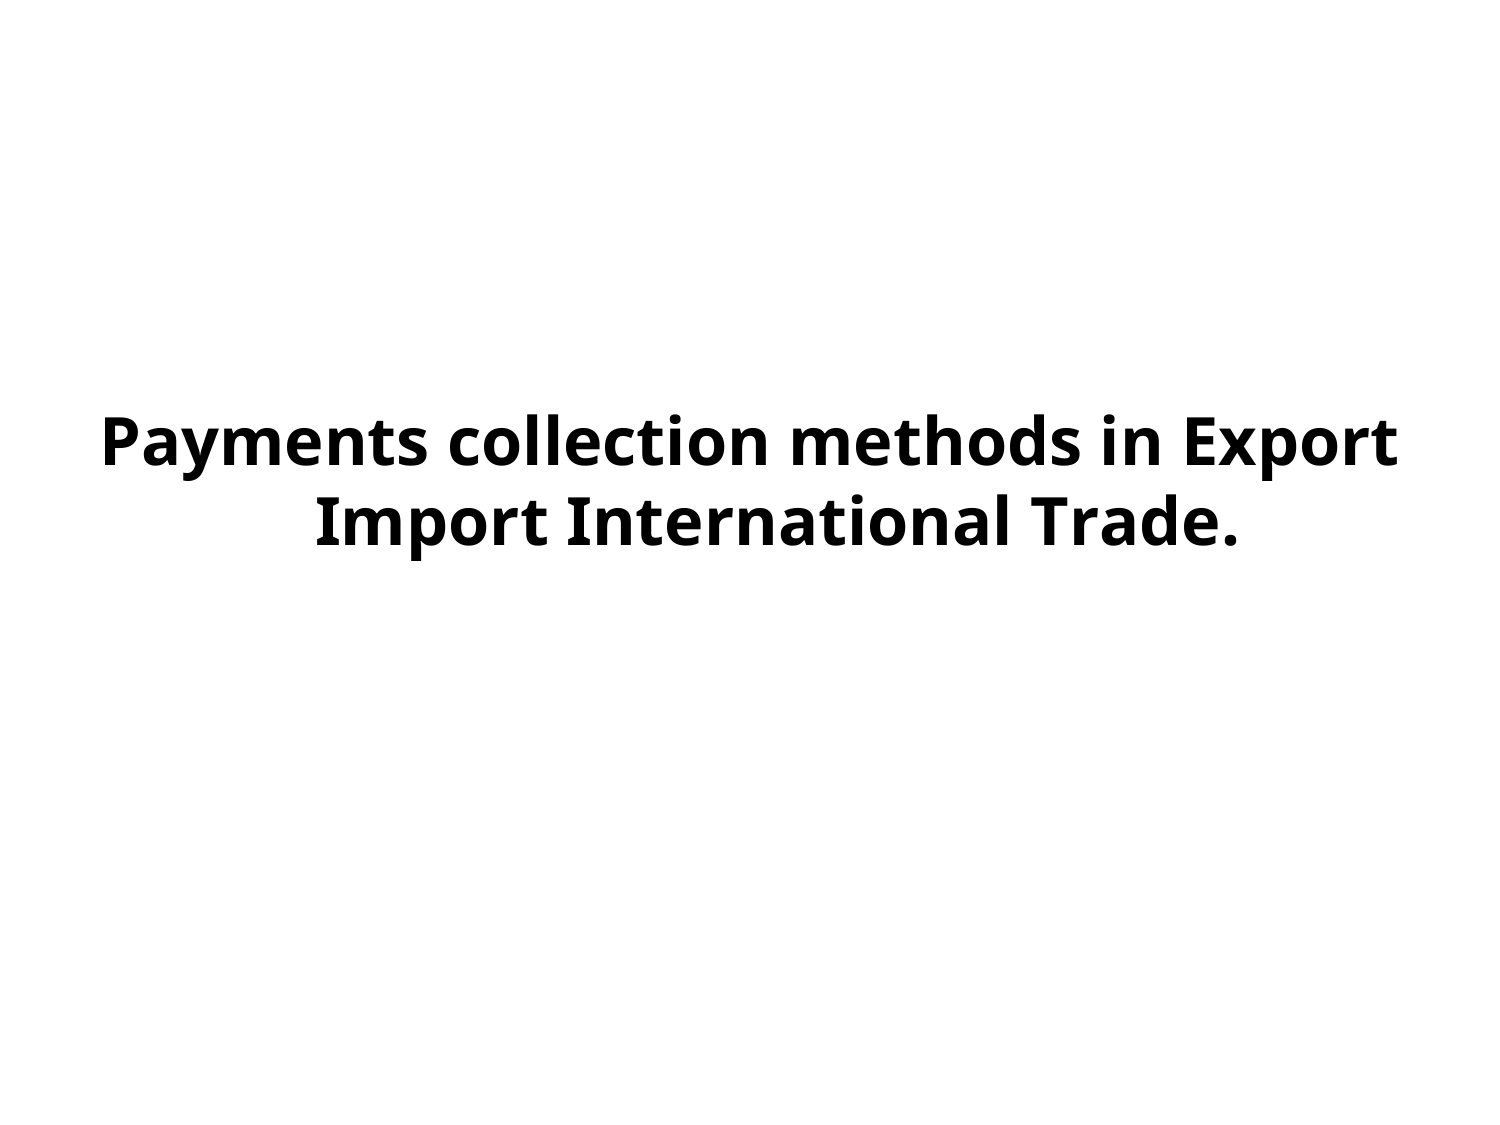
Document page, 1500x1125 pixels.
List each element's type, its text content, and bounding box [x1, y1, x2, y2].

subtitle Payments collection methods in Export Import International Trade. [75, 45, 1425, 914]
